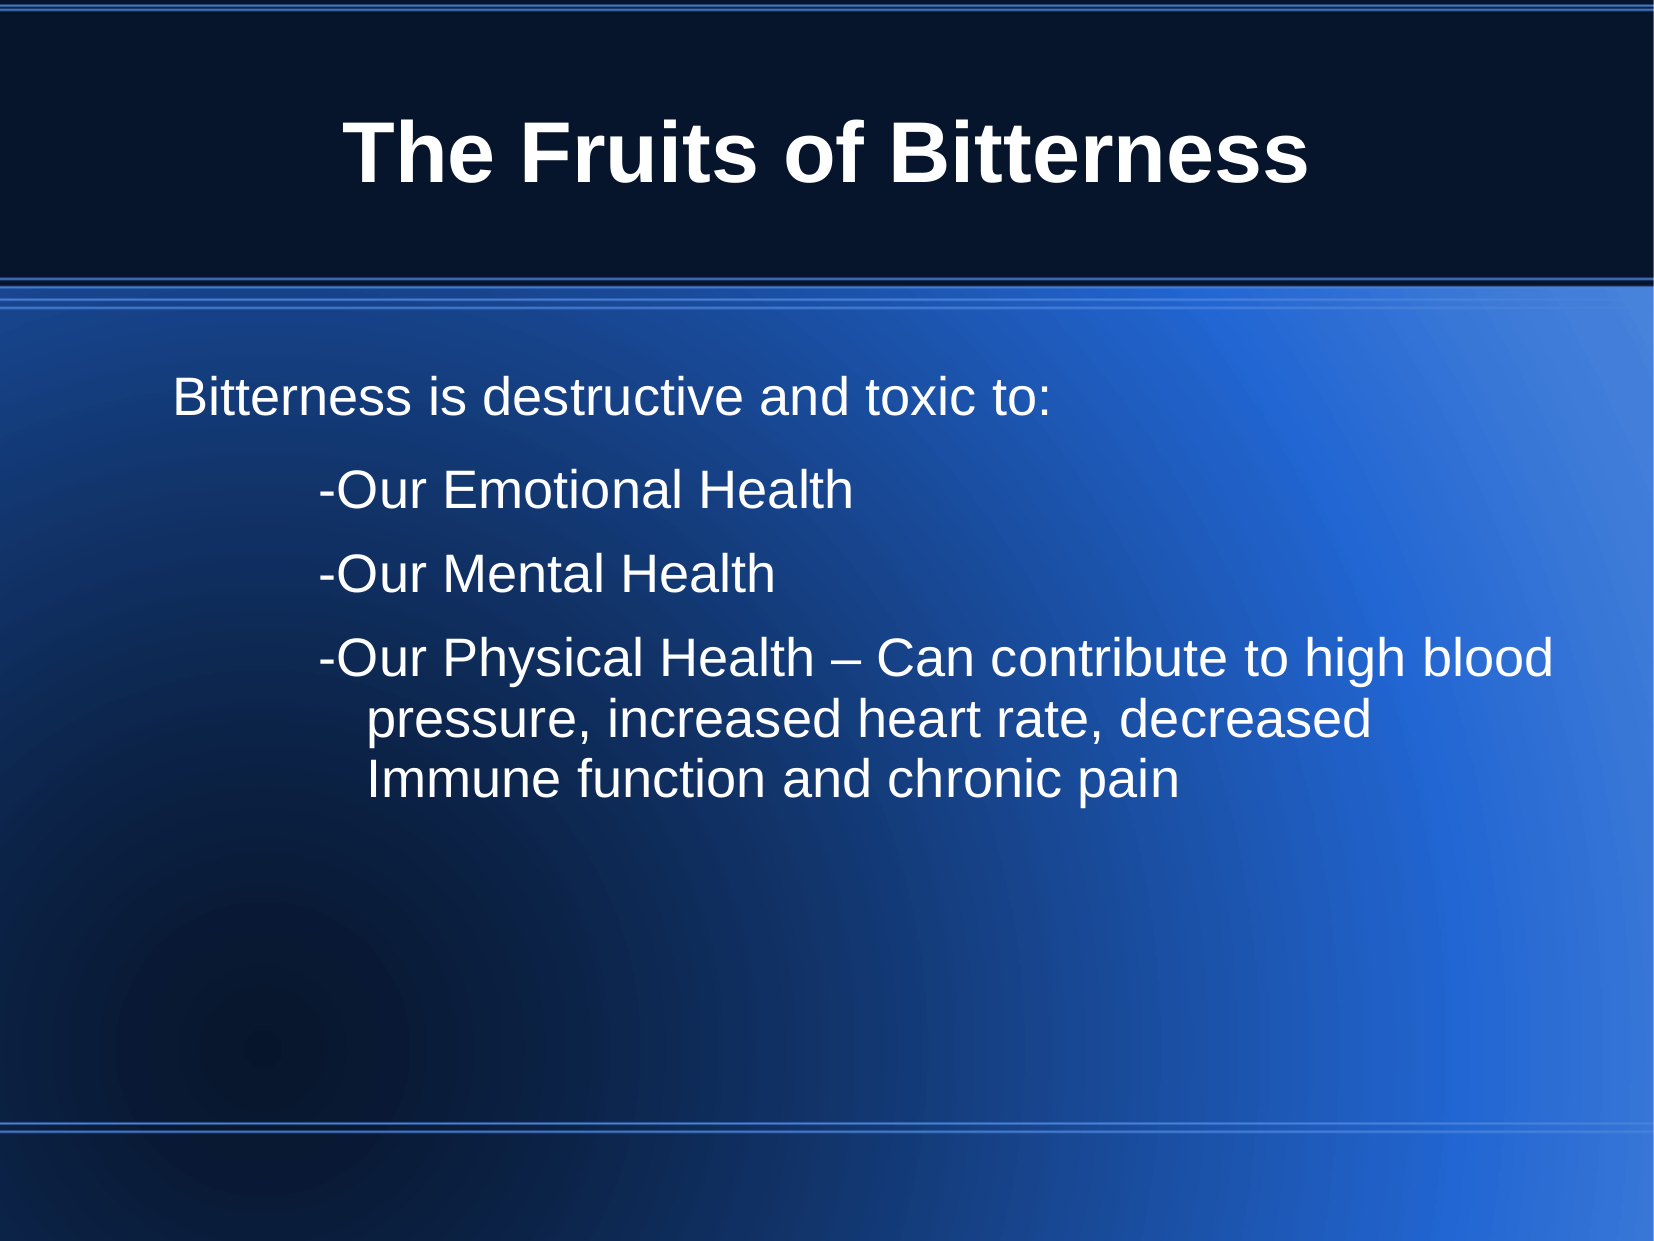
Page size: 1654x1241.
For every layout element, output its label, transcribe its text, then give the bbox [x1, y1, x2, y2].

title The Fruits of Bitterness [82, 49, 1571, 257]
picture [0, 0, 1654, 1241]
list Bitterness is destructive and toxic to: -Our Emotional Health -Our Mental Health -Our Physical Health – Can contribute to high blood pressure, increased heart rate, decreased Immune function and chronic pain [82, 355, 1571, 1062]
